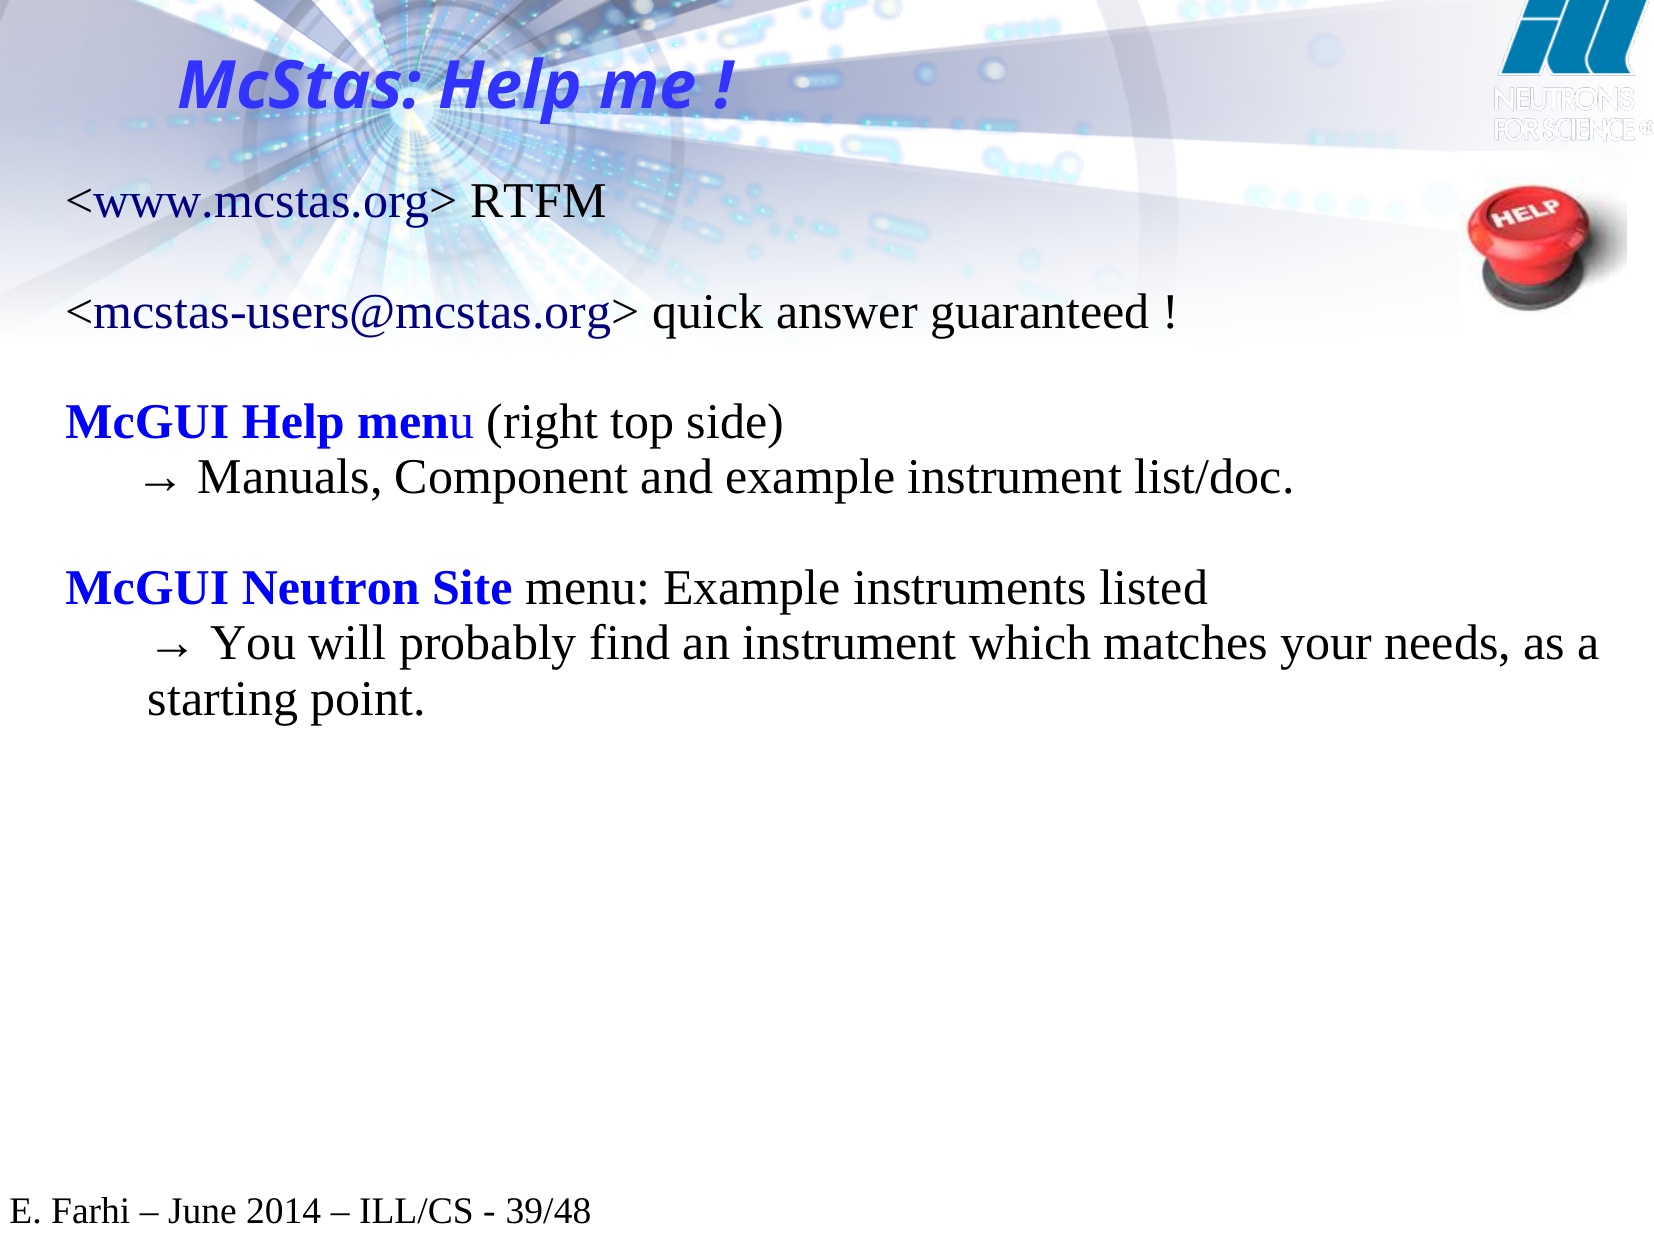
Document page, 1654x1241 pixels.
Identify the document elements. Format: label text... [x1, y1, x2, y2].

text_box <www.mcstas.org> RTFM <mcstas-users@mcstas.org> quick answer guaranteed ! McGUI Help menu (right top side) → Manuals, Component and example instrument list/doc. McGUI Neutron Site menu: Example instruments listed → You will probably find an instrument which matches your needs, as a starting point. [65, 173, 1631, 787]
text_box McStas: Help me ! [177, 36, 663, 123]
picture [0, 0, 1654, 355]
